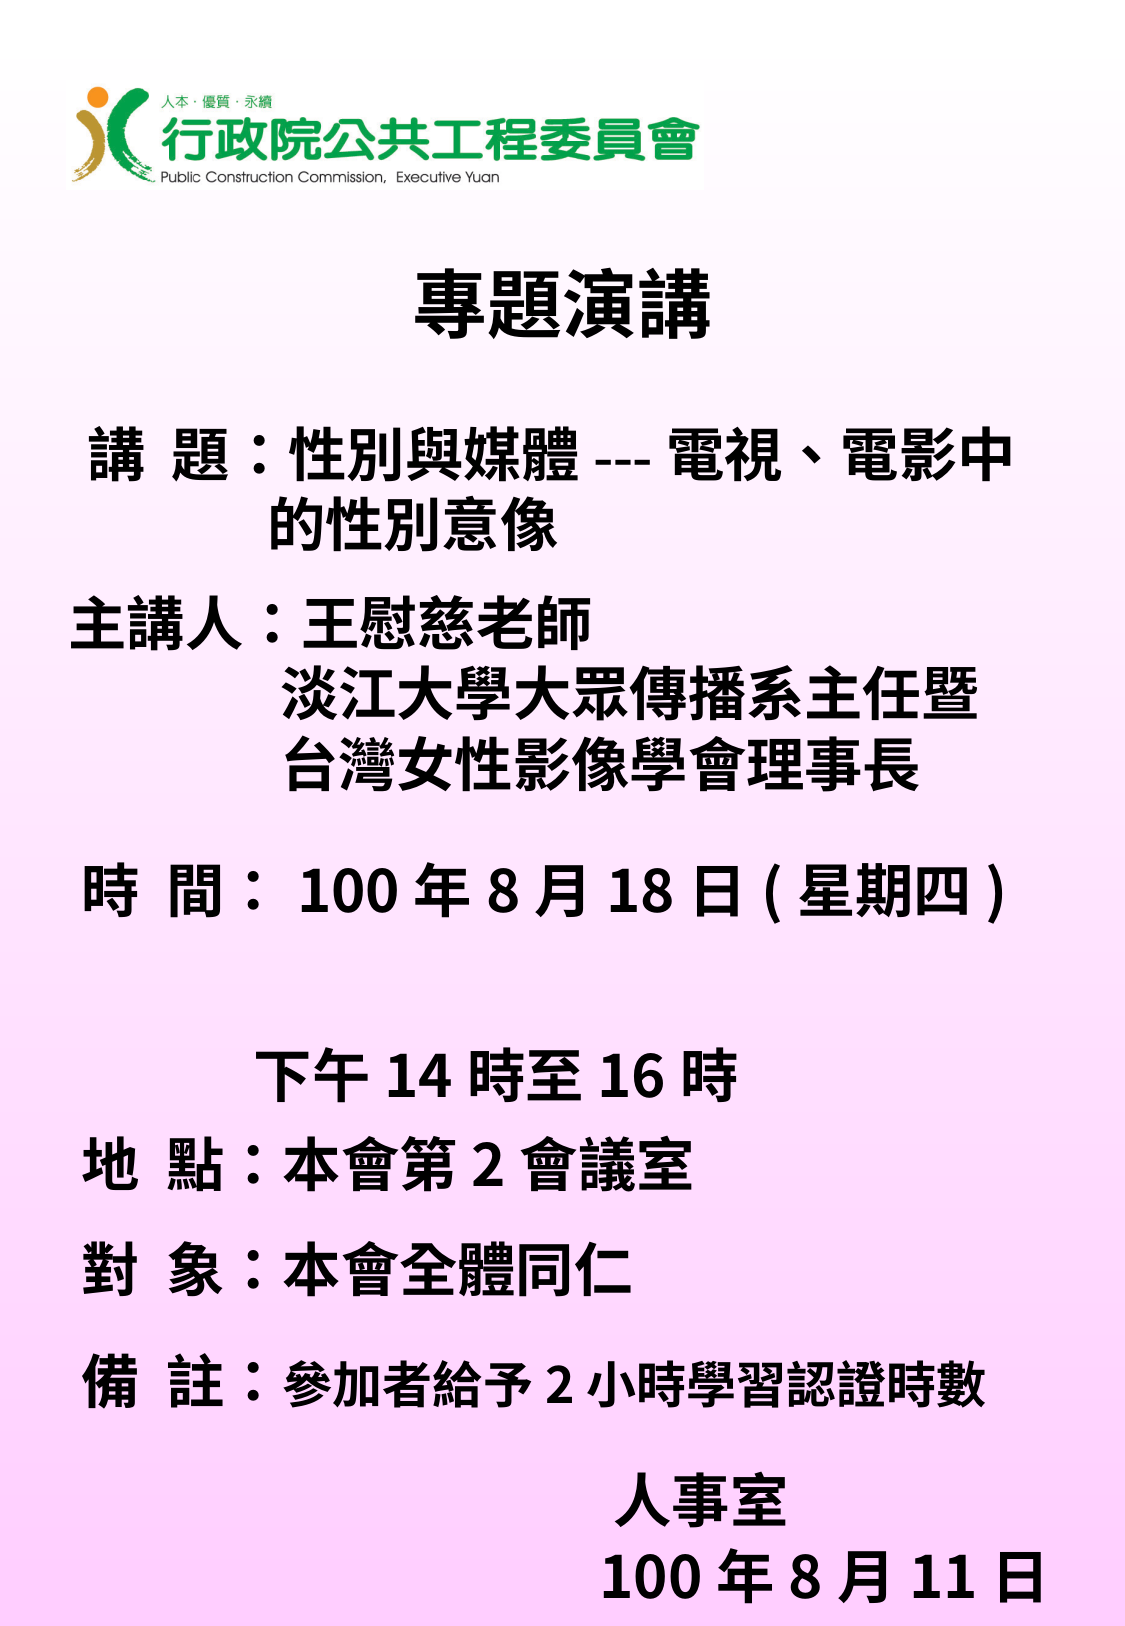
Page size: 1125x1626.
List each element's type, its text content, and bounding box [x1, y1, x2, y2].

subtitle 專題演講 講 題：性別與媒體---電視、電影中 的性別意像 主講人：王慰慈老師 淡江大學大眾傳播系主任暨 台灣女性影像學會理事長 時 間：100年8月18日(星期四) 下午14時至16時 地 點：本會第2會議室 對 象：本會全體同仁 備 註：參加者給予2小時學習認證時數 人事室 100年8月11日 [0, 44, 1125, 1626]
picture [66, 80, 704, 190]
